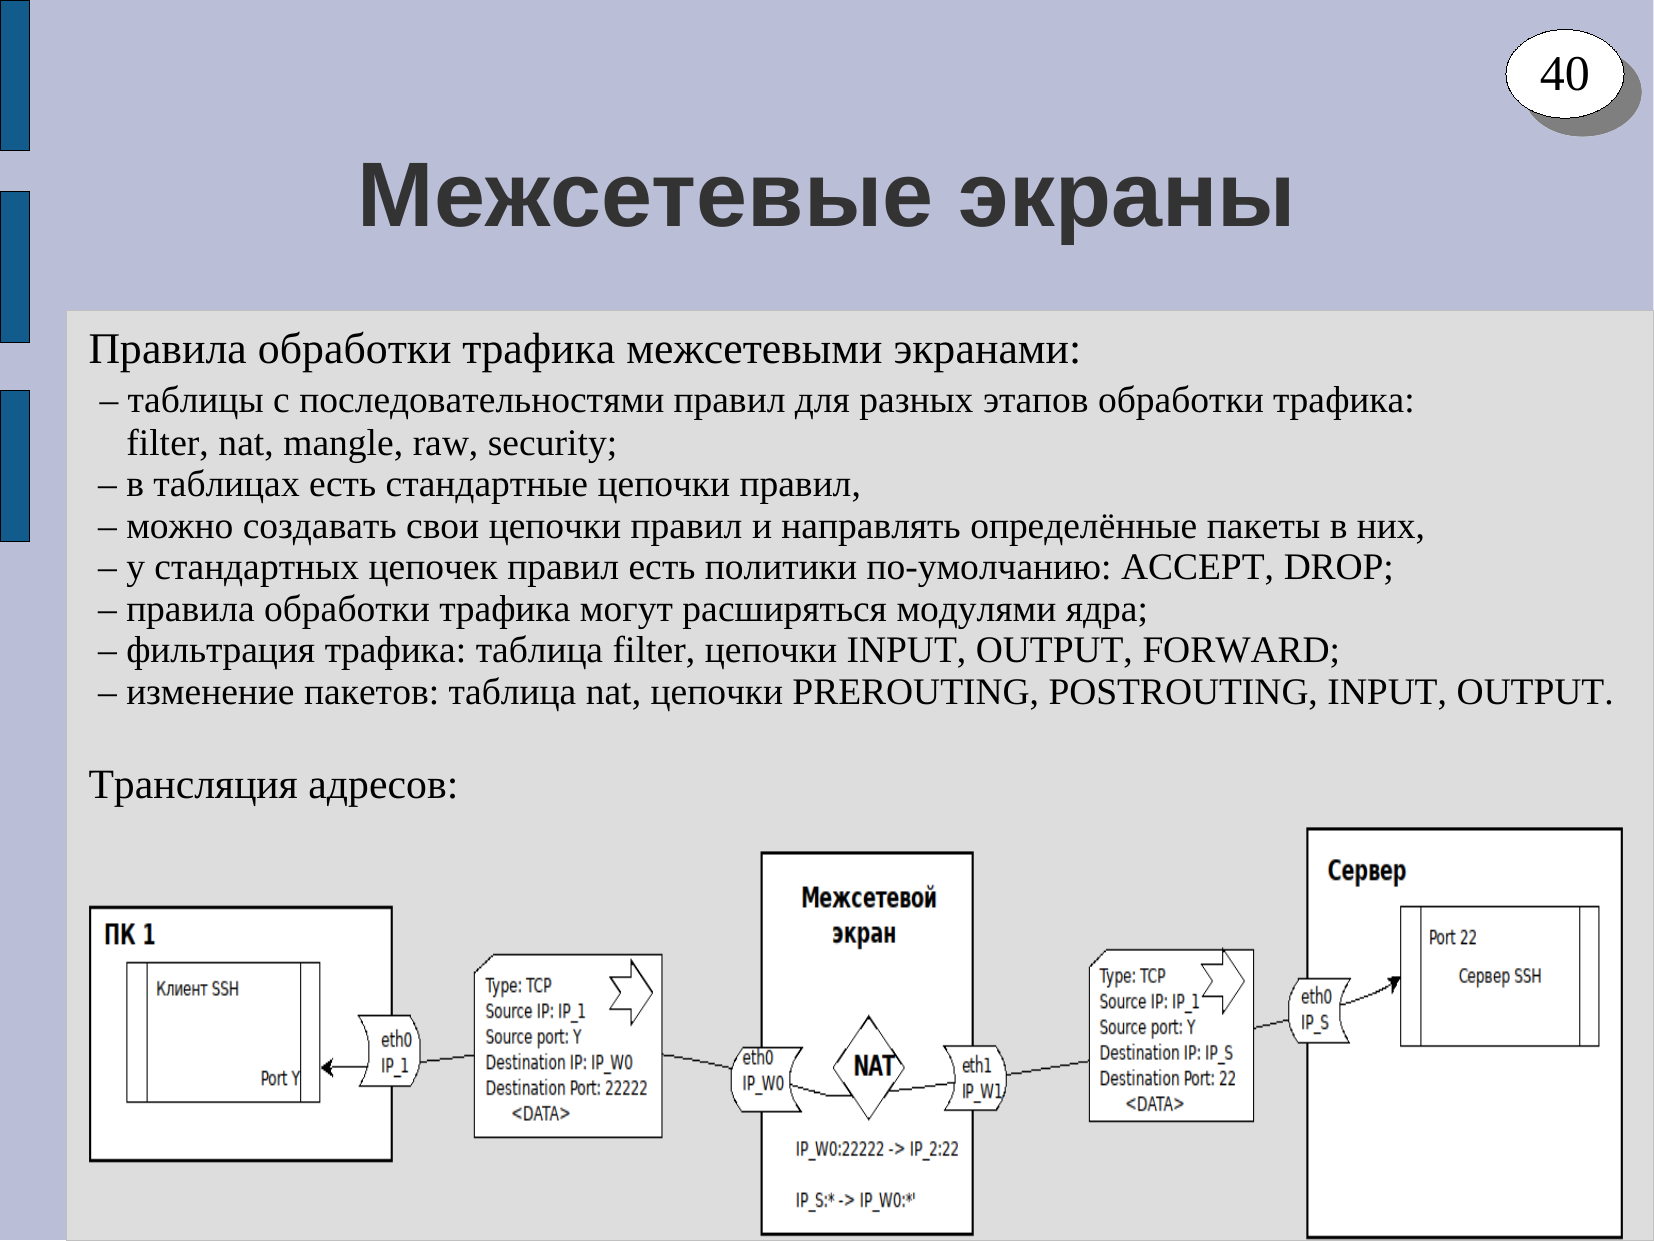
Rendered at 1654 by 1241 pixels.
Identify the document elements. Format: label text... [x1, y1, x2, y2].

title Межсетевые экраны [121, 91, 1534, 299]
picture [88, 826, 1624, 1241]
text_box 40 [1505, 29, 1625, 119]
text_box Правила обработки трафика межсетевыми экранами: – таблицы с последовательностями правил для разных этапов обработки трафика: filter, nat, mangle, raw, security; – в таблицах есть стандартные цепочки правил, – можно создавать свои цепочки правил и направлять определённые пакеты в них, – у стандартных цепочек правил есть политики по-умолчанию: ACCEPT, DROP; – правила обработки трафика могут расширяться модулями ядра; – фильтрация трафика: таблица filter, цепочки INPUT, OUTPUT, FORWARD; – изменение пакетов: таблица nat, цепочки PREROUTING, POSTROUTING, INPUT, OUTPUT. Трансляция адресов: [88, 324, 1616, 826]
